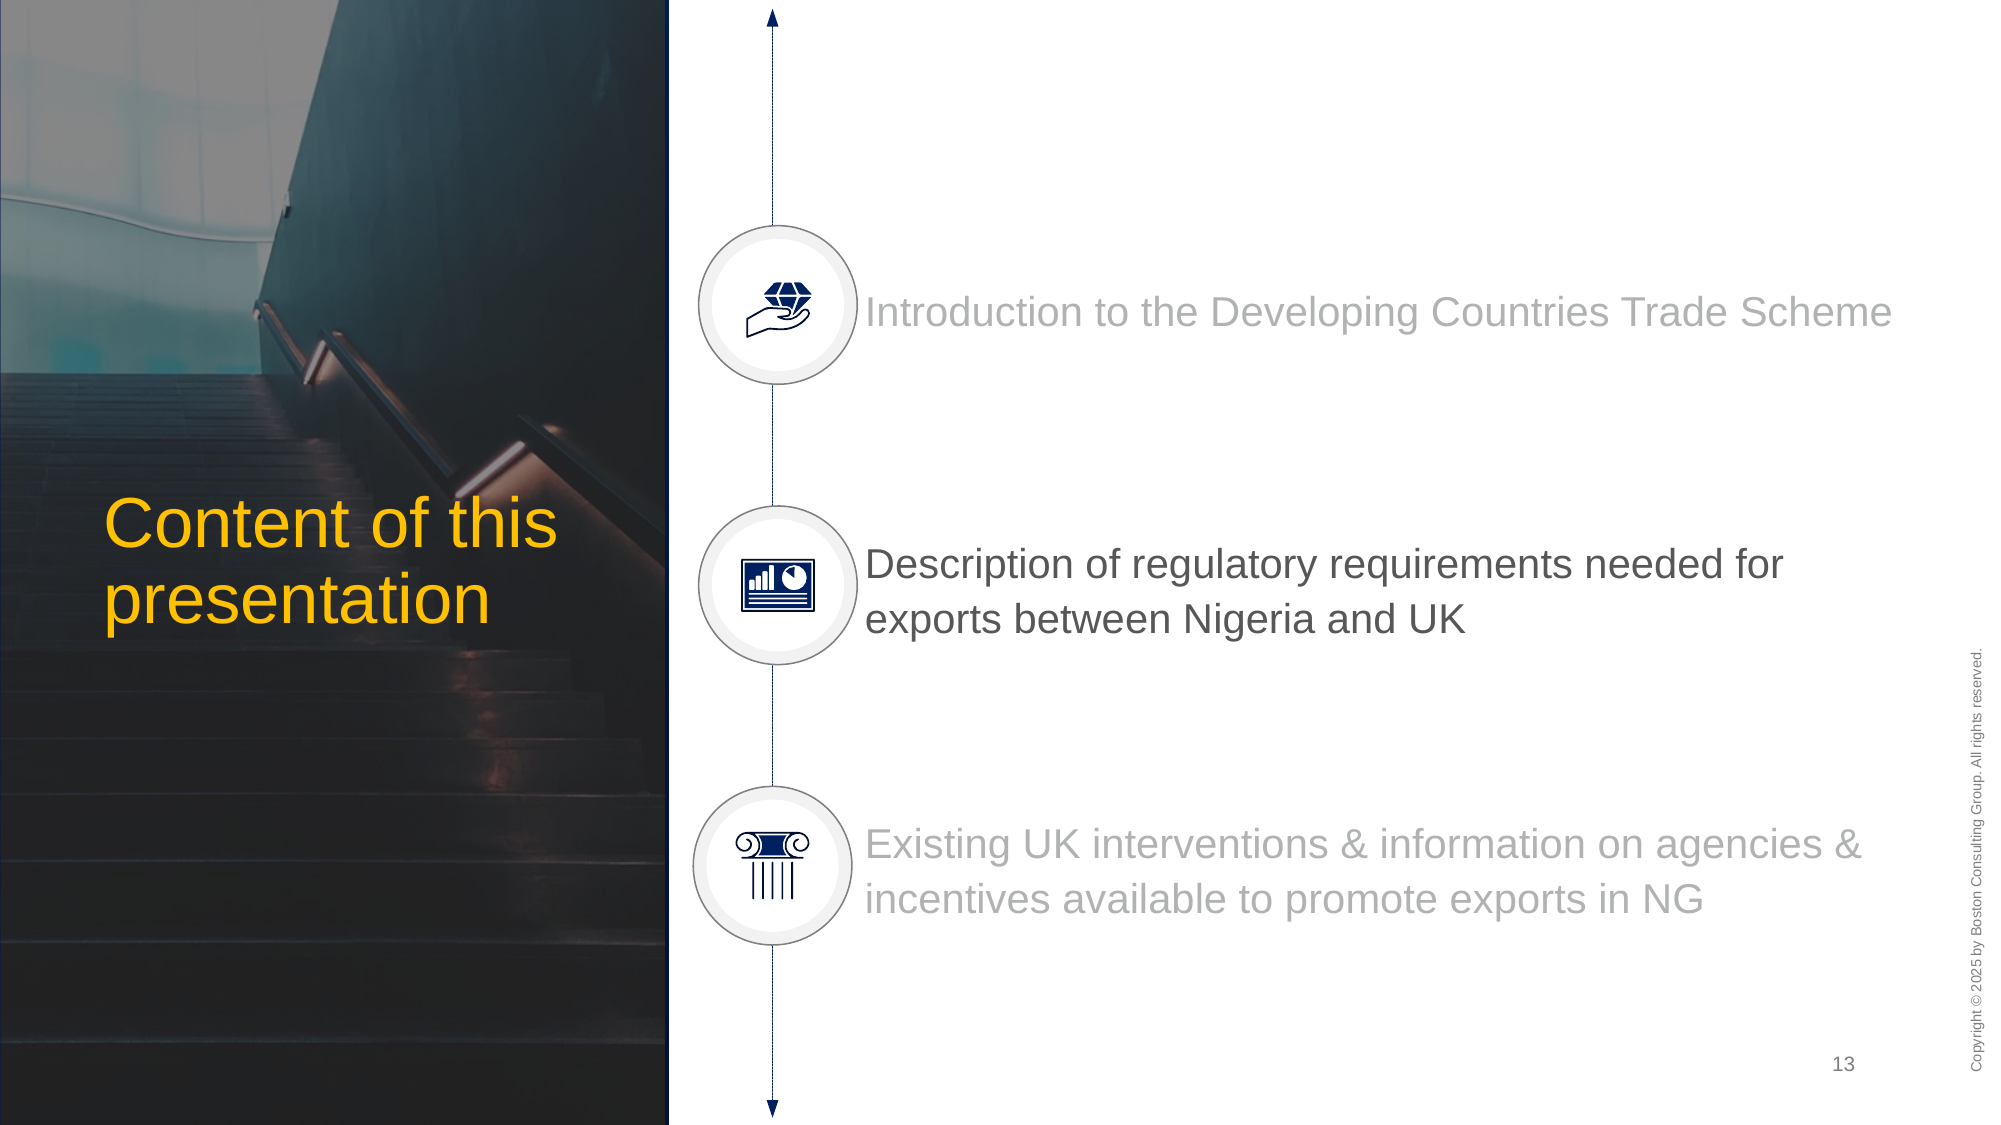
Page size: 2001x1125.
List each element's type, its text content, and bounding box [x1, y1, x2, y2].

text_box Introduction to the Developing Countries Trade Scheme [865, 279, 1897, 334]
text_box [698, 505, 858, 665]
text_box [693, 786, 852, 946]
text_box Existing UK interventions & information on agencies & incentives available to promote exports in NG [865, 812, 1897, 922]
text_box [0, 0, 665, 1125]
title Content of this presentation [103, 439, 617, 686]
text_box Description of regulatory requirements needed for exports between Nigeria and UK [865, 532, 1897, 642]
text_box [698, 225, 858, 385]
